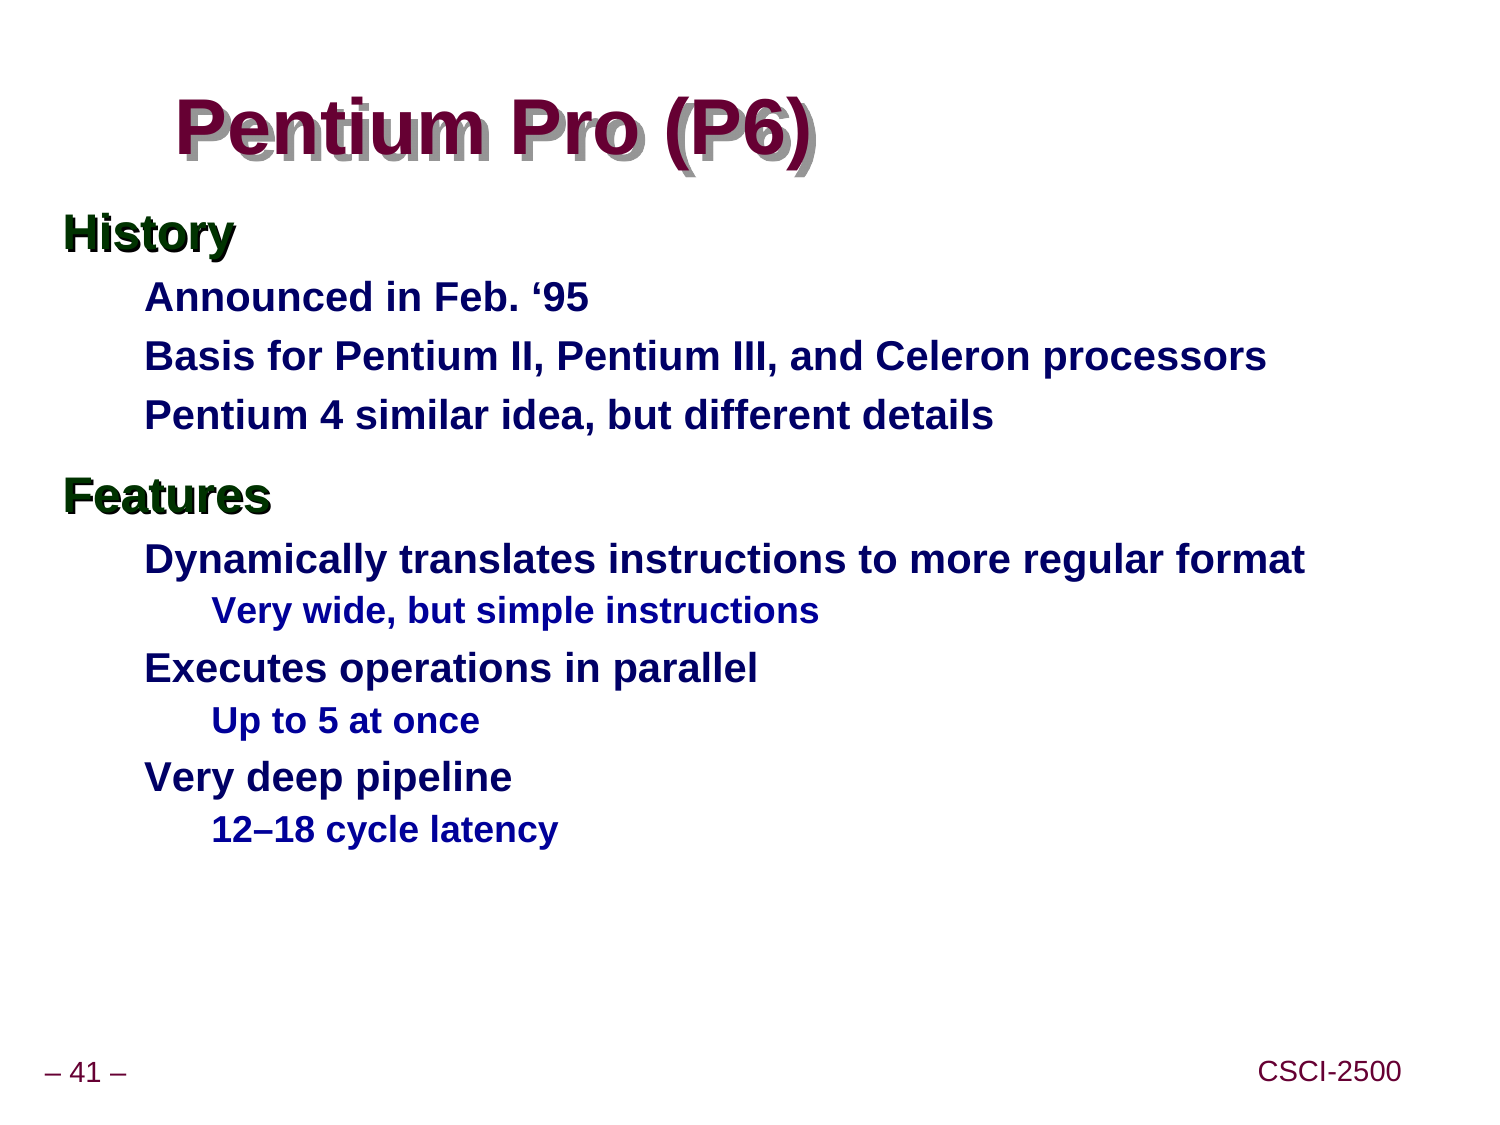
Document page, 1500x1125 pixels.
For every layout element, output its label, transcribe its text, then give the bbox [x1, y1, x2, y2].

list History Announced in Feb. ‘95 Basis for Pentium II, Pentium III, and Celeron processors Pentium 4 similar idea, but different details Features Dynamically translates instructions to more regular format Very wide, but simple instructions Executes operations in parallel Up to 5 at once Very deep pipeline 12–18 cycle latency [47, 200, 1411, 1058]
title Pentium Pro (P6) [174, 79, 1066, 183]
